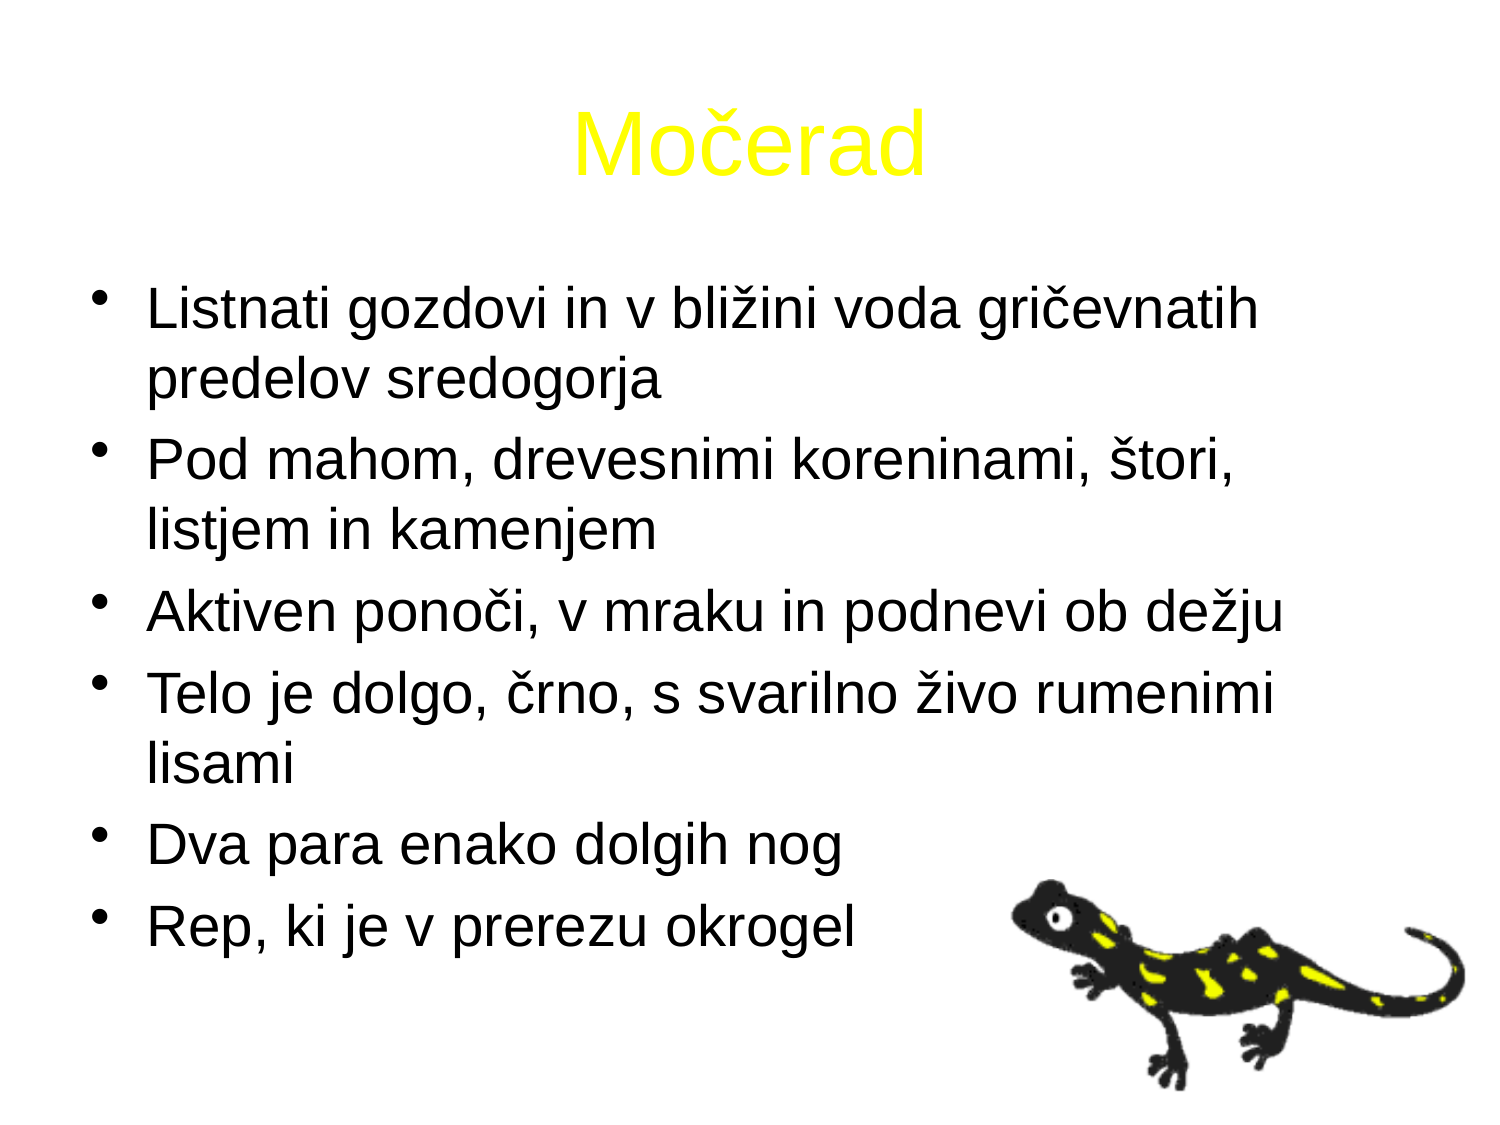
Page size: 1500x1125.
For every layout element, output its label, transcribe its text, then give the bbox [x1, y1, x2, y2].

list Listnati gozdovi in v bližini voda gričevnatih predelov sredogorja Pod mahom, drevesnimi koreninami, štori, listjem in kamenjem Aktiven ponoči, v mraku in podnevi ob dežju Telo je dolgo, črno, s svarilno živo rumenimi lisami Dva para enako dolgih nog Rep, ki je v prerezu okrogel [75, 262, 1353, 1005]
title Močerad [75, 45, 1425, 233]
picture [1009, 879, 1468, 1094]
